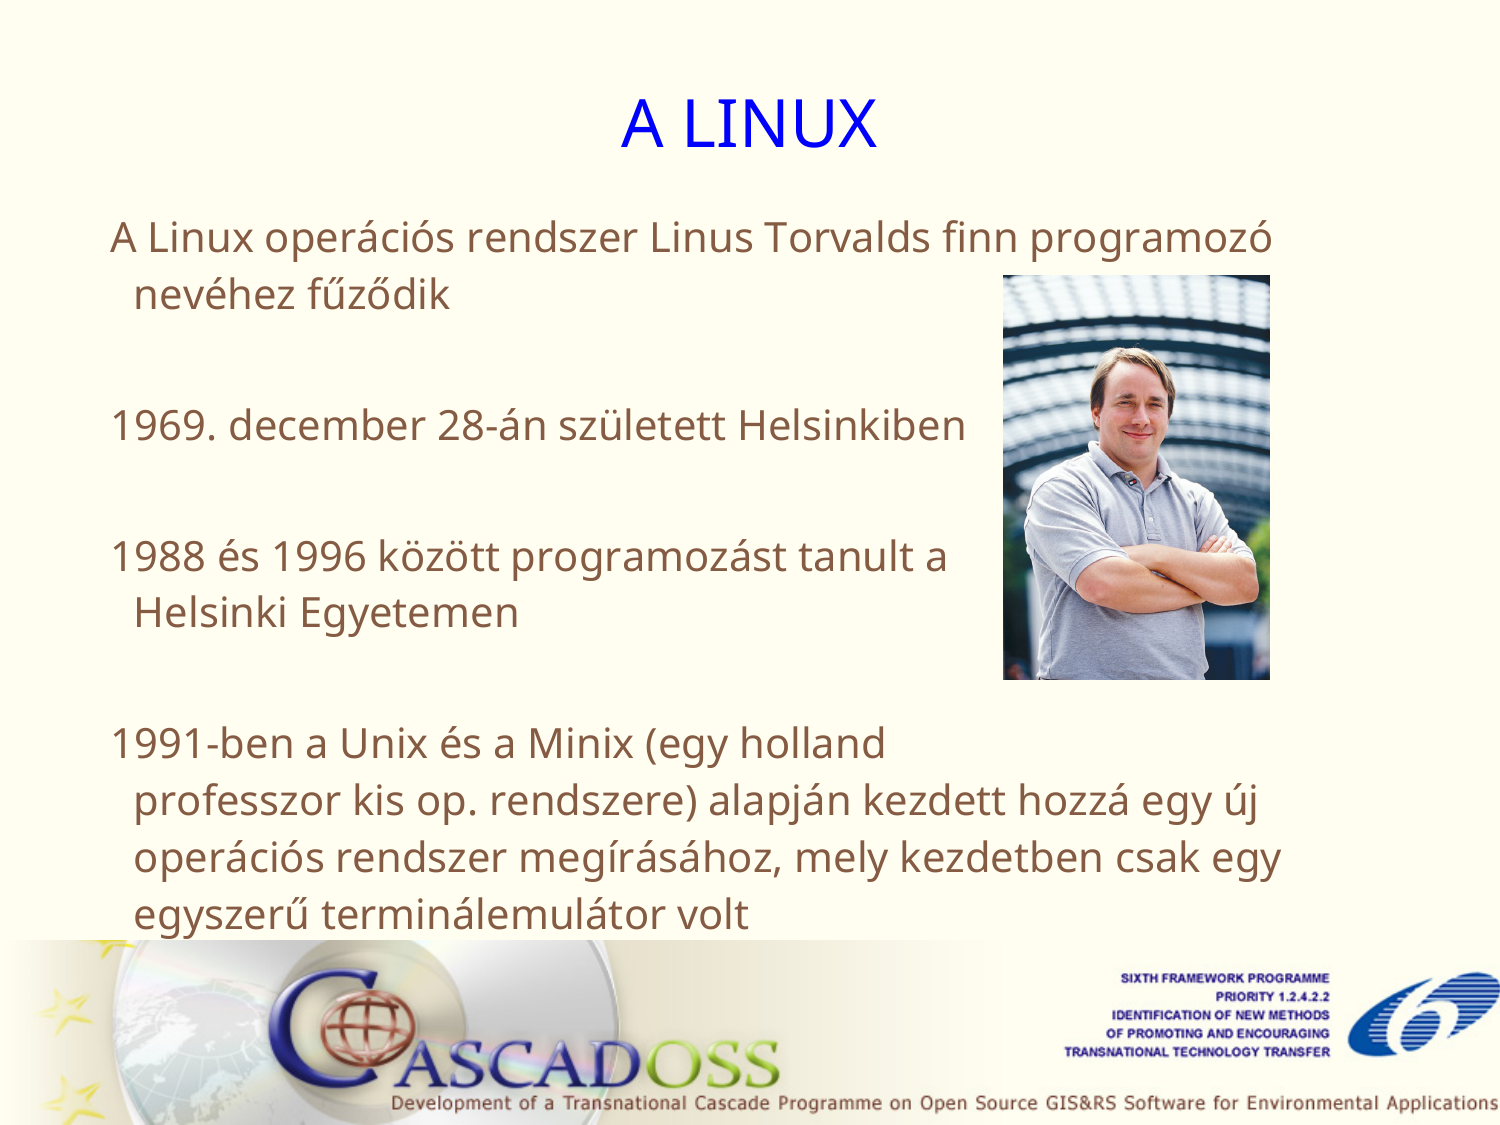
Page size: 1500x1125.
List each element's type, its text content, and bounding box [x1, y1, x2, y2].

list A Linux operációs rendszer Linus Torvalds finn programozó nevéhez fűződik 1969. december 28-án született Helsinkiben 1988 és 1996 között programozást tanult a Helsinki Egyetemen 1991-ben a Unix és a Minix (egy holland professzor kis op. rendszere) alapján kezdett hozzá egy új operációs rendszer megírásához, mely kezdetben csak egy egyszerű terminálemulátor volt [75, 207, 1425, 907]
picture [1003, 275, 1270, 680]
picture [0, 940, 1500, 1125]
title A LINUX [75, 28, 1425, 207]
